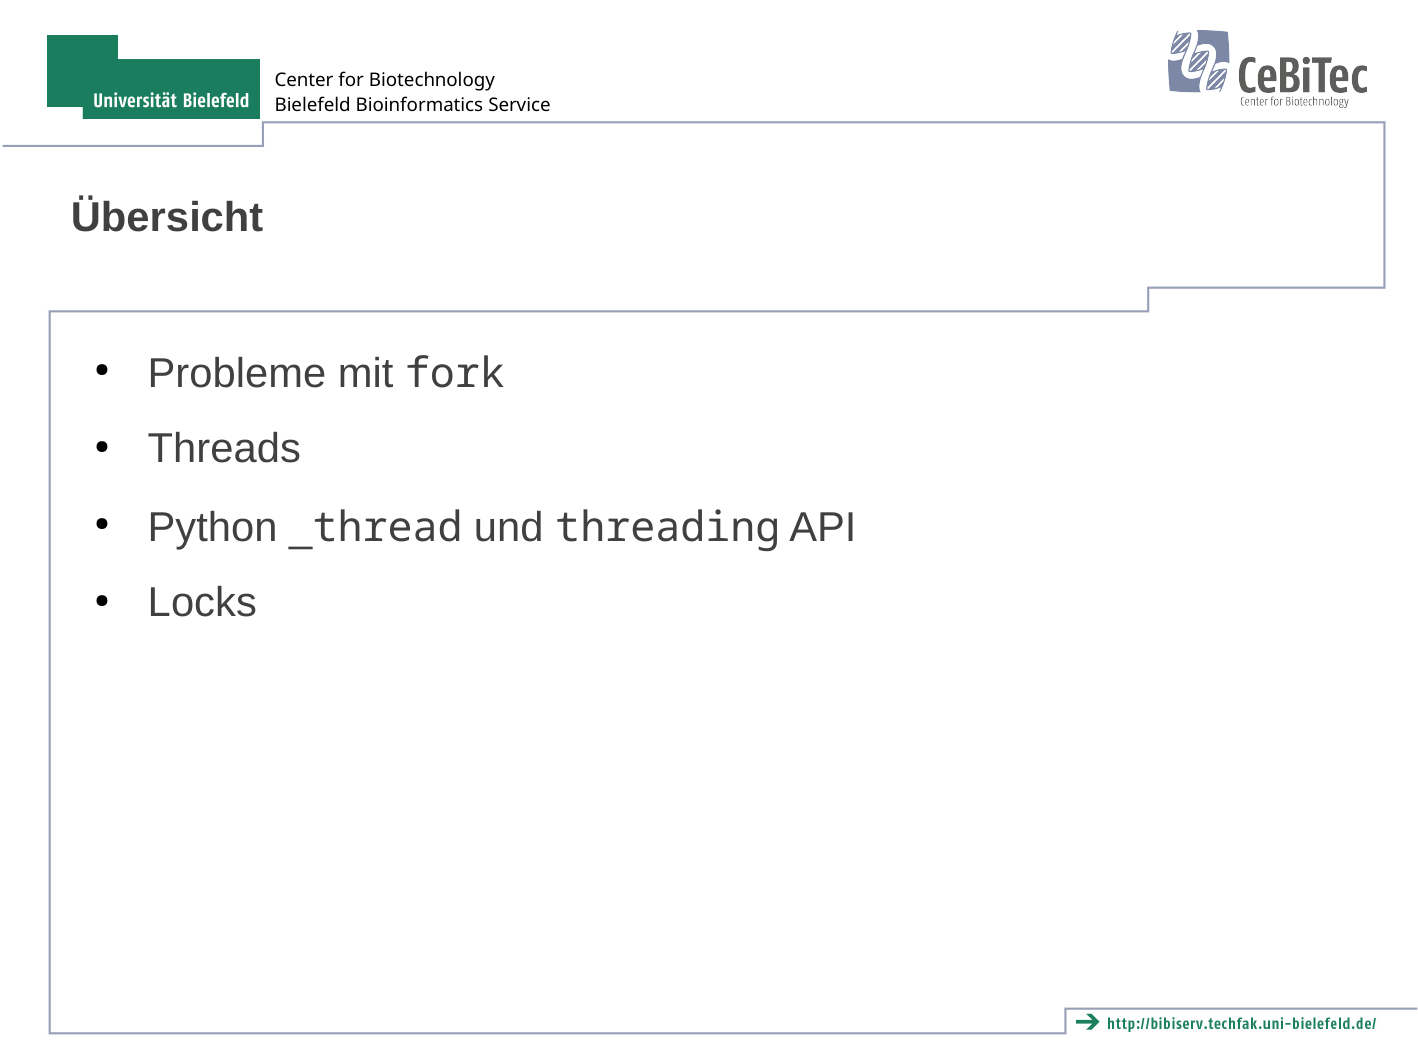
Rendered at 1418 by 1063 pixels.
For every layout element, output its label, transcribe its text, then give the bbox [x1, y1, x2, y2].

picture [2, 3, 1418, 1063]
list Probleme mit fork Threads Python _thread und threading API Locks [76, 342, 1375, 957]
title Übersicht [70, 159, 1359, 275]
